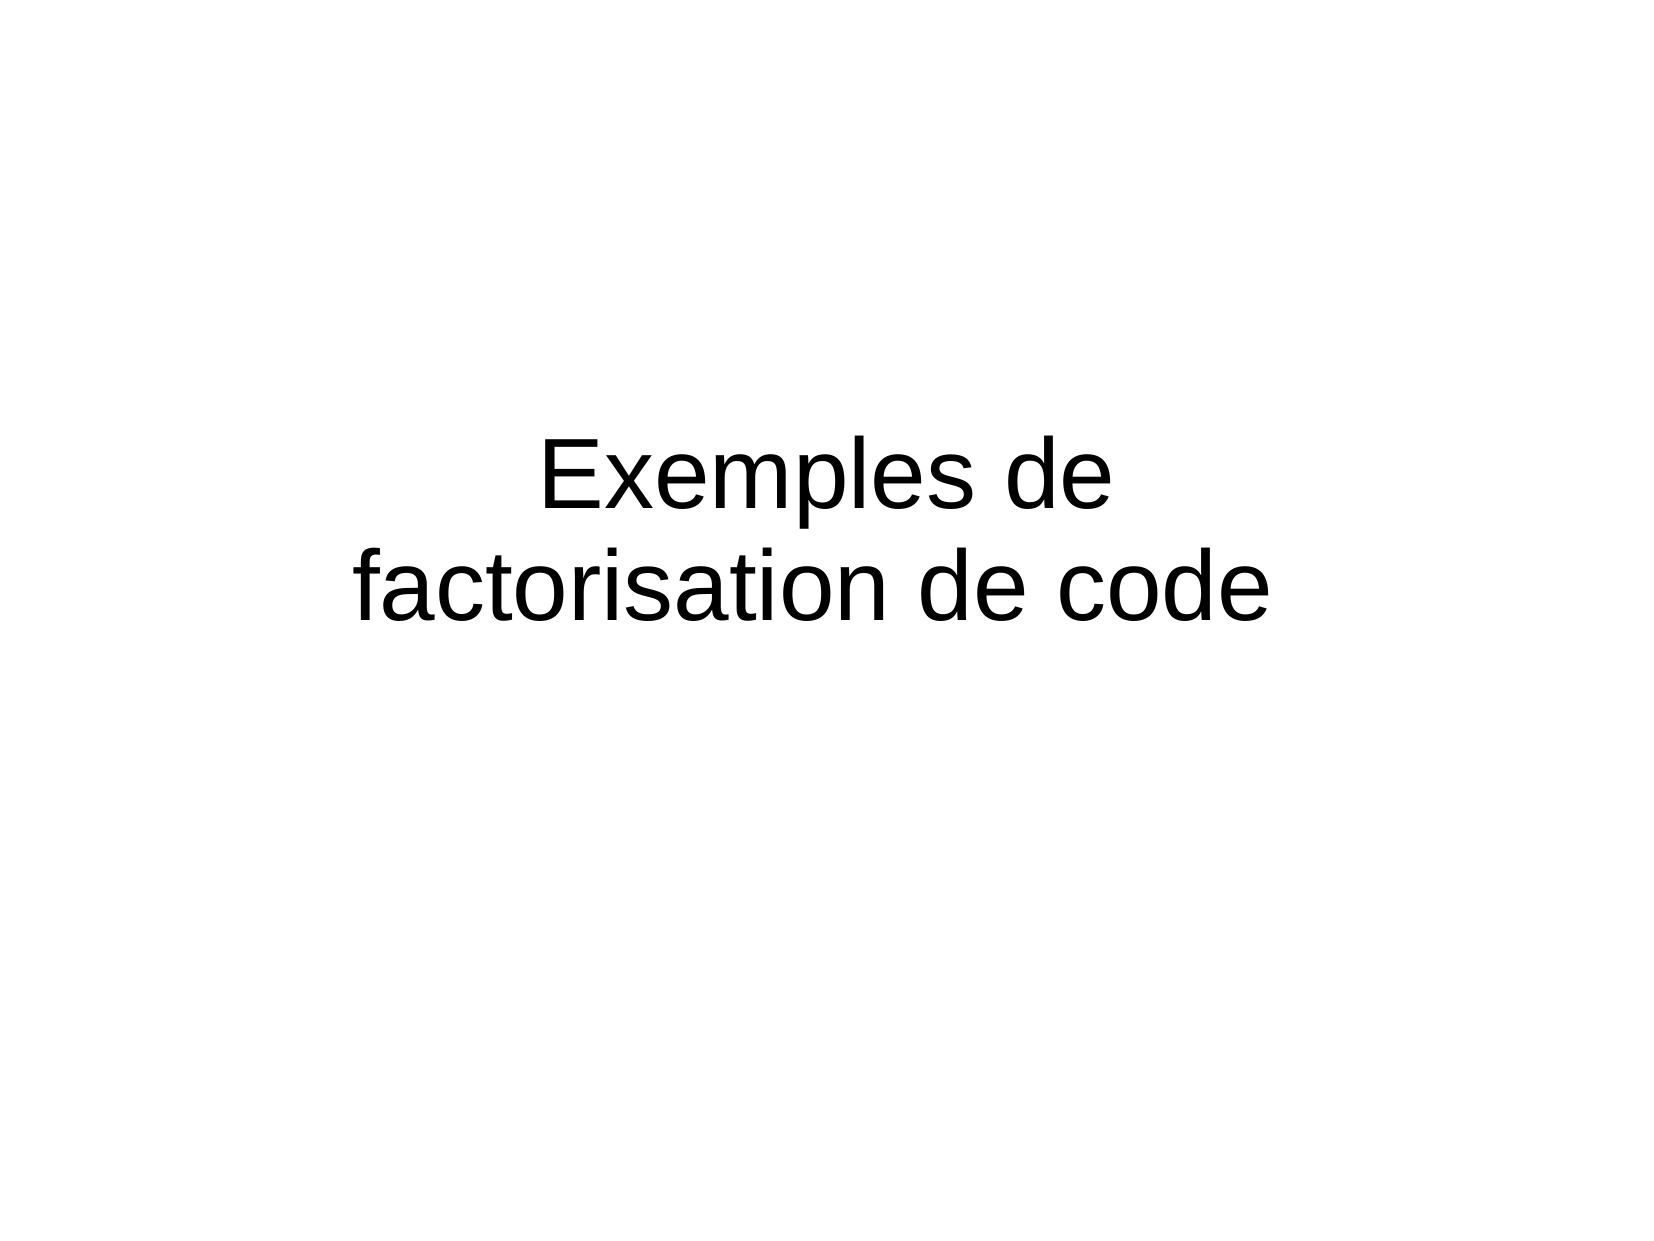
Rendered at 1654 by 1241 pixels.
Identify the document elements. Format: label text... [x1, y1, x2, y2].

subtitle Exemples de factorisation de code [82, 49, 1571, 1010]
